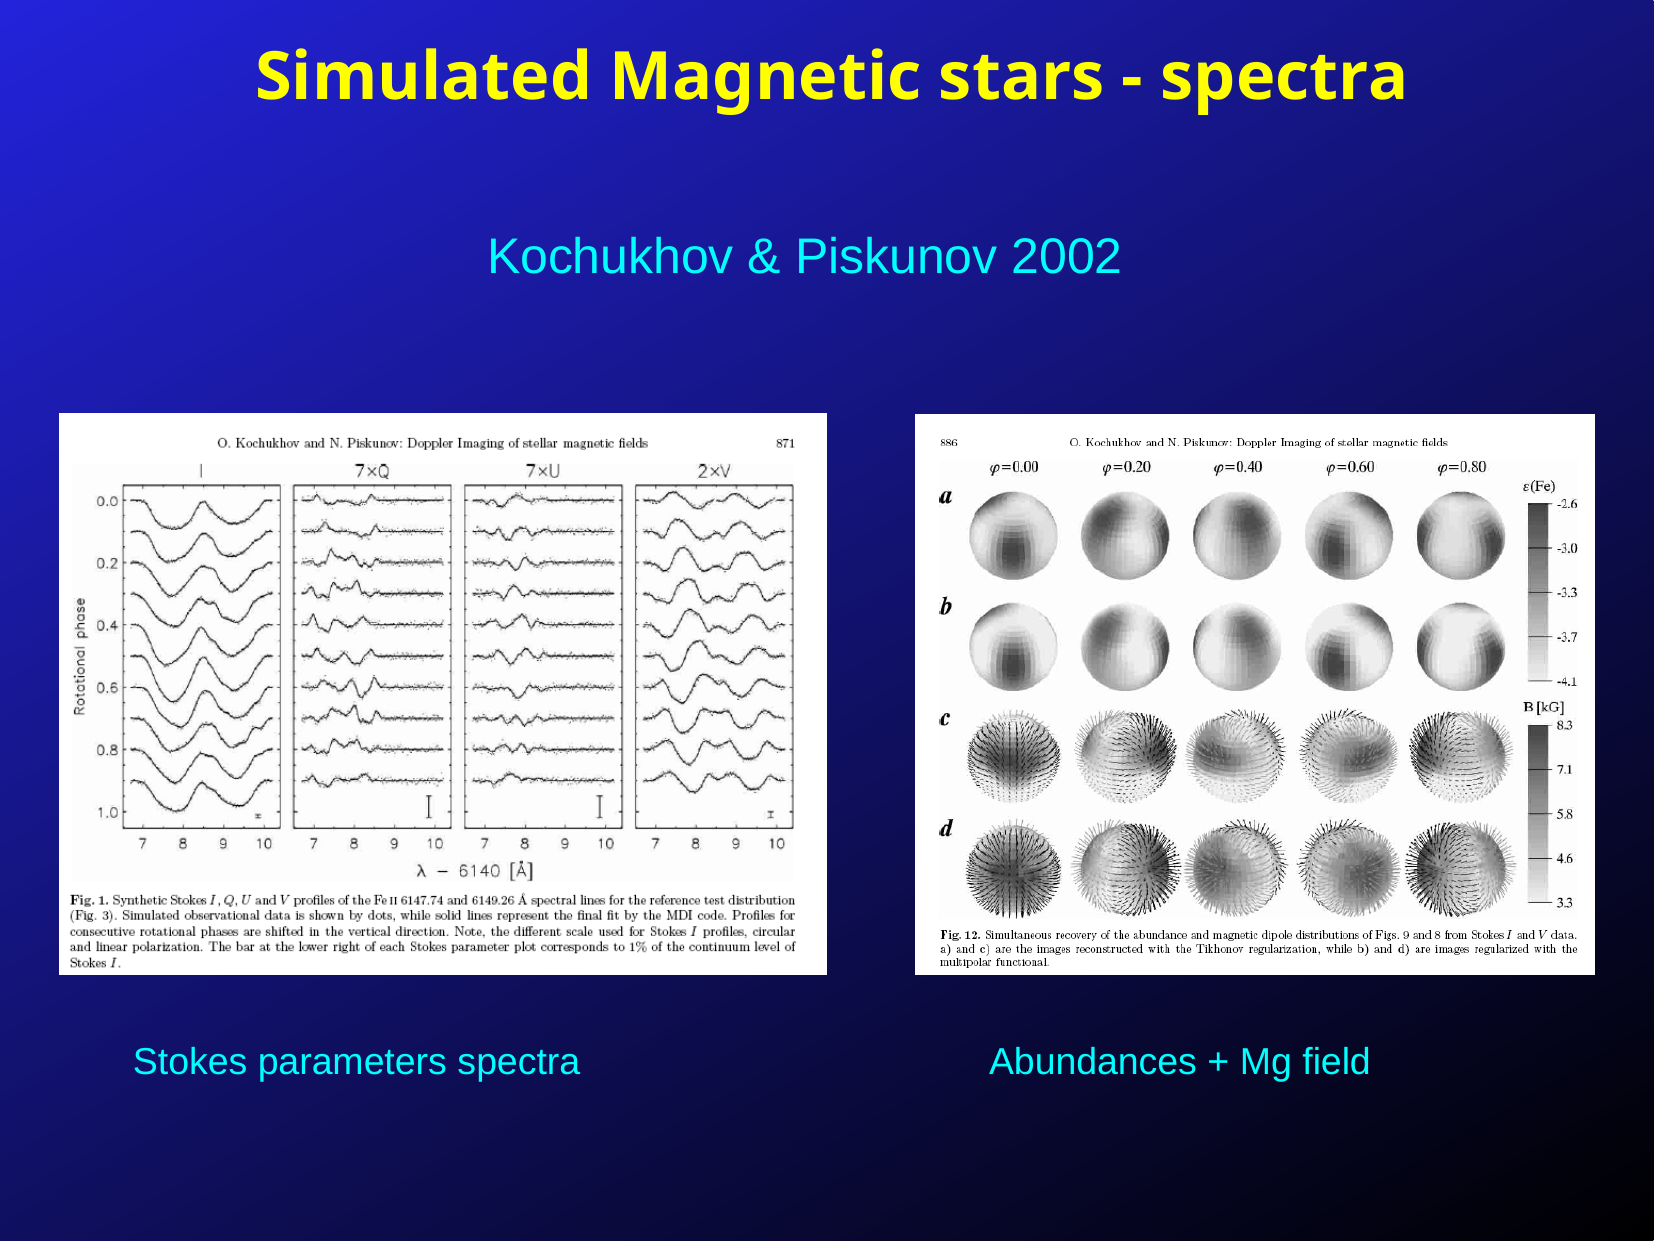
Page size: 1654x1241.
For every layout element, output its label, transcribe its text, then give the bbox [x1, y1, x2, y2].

title Simulated Magnetic stars - spectra [88, 27, 1577, 119]
picture [59, 413, 827, 975]
text_box Kochukhov & Piskunov 2002 [472, 222, 1216, 296]
text_box Stokes parameters spectra [118, 1034, 768, 1093]
picture [915, 414, 1595, 975]
text_box Abundances + Mg field [974, 1034, 1477, 1093]
